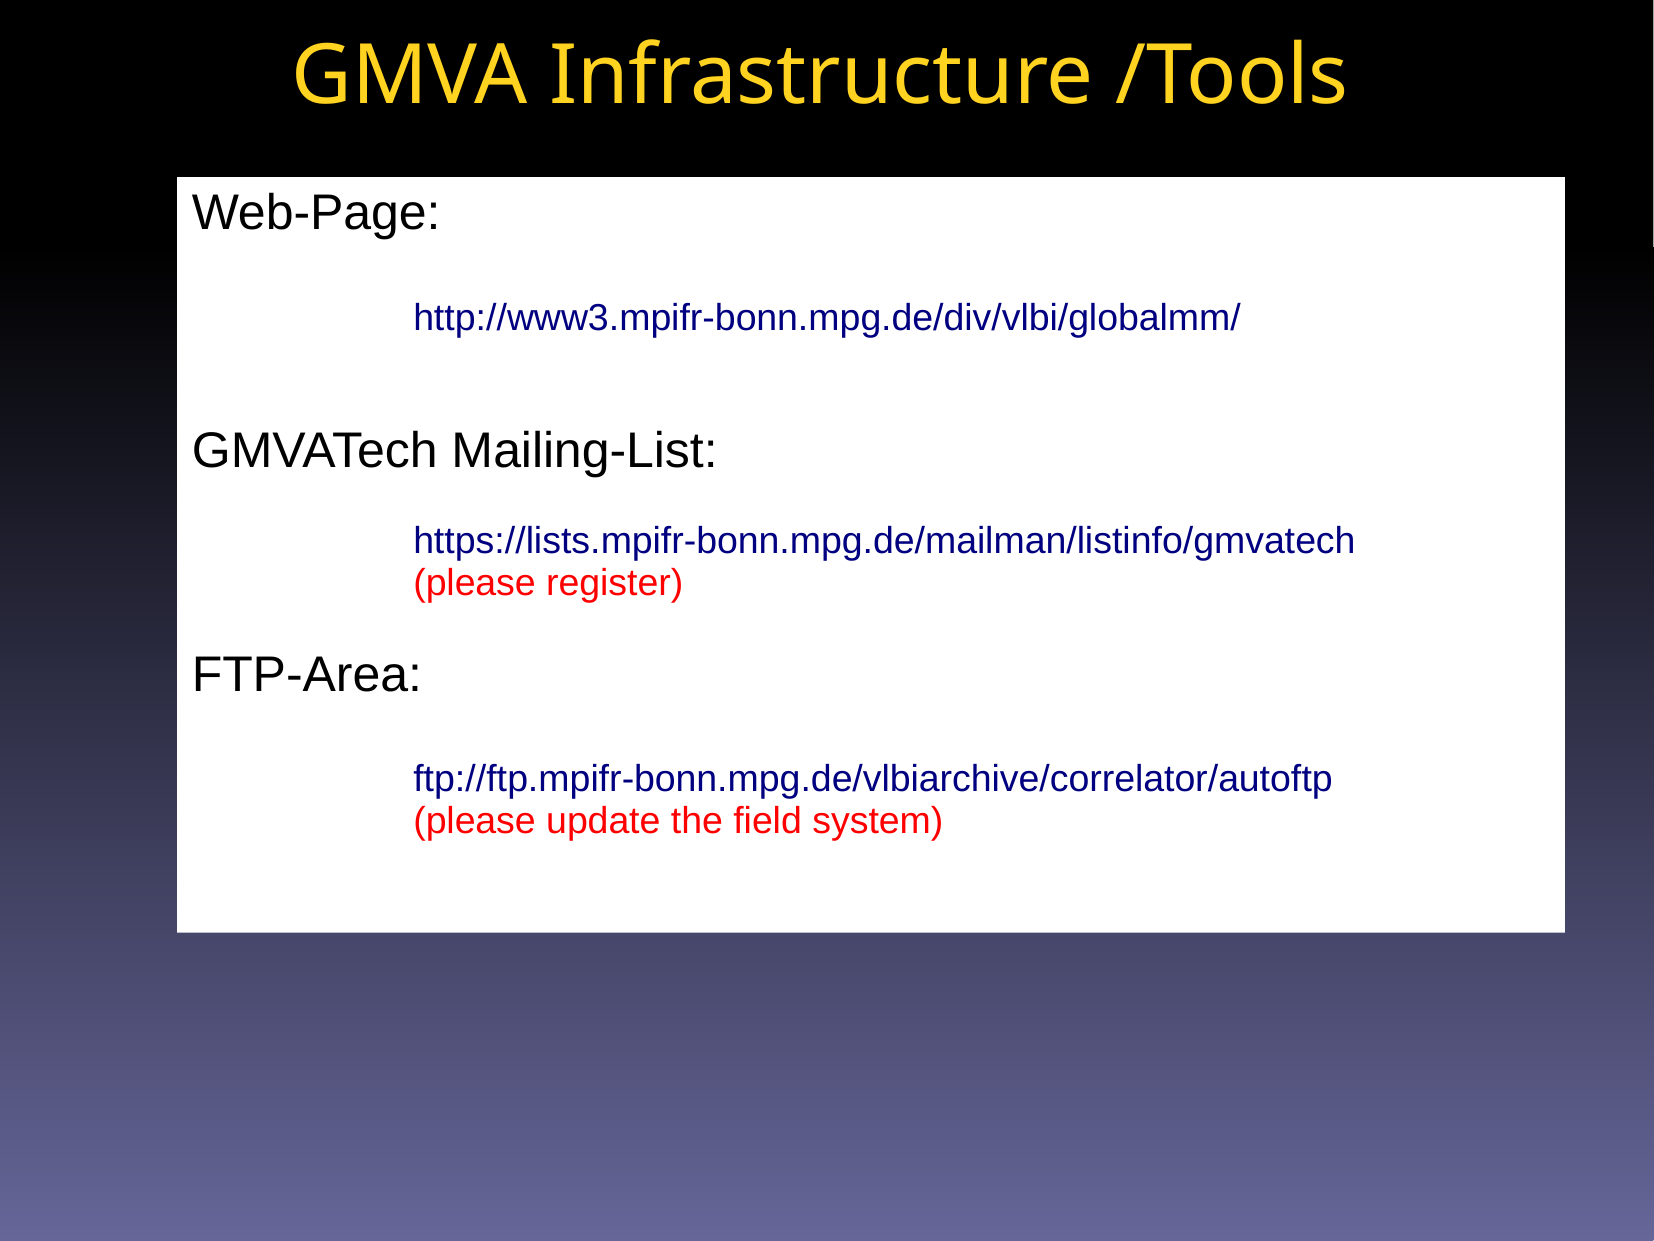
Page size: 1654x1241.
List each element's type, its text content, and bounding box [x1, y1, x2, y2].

text_box Web-Page: http://www3.mpifr-bonn.mpg.de/div/vlbi/globalmm/ GMVATech Mailing-List: https://lists.mpifr-bonn.mpg.de/mailman/listinfo/gmvatech (please register) FTP-Area: ftp://ftp.mpifr-bonn.mpg.de/vlbiarchive/correlator/autoftp (please update the field system) [177, 177, 1565, 933]
title GMVA Infrastructure /Tools [76, 0, 1565, 232]
